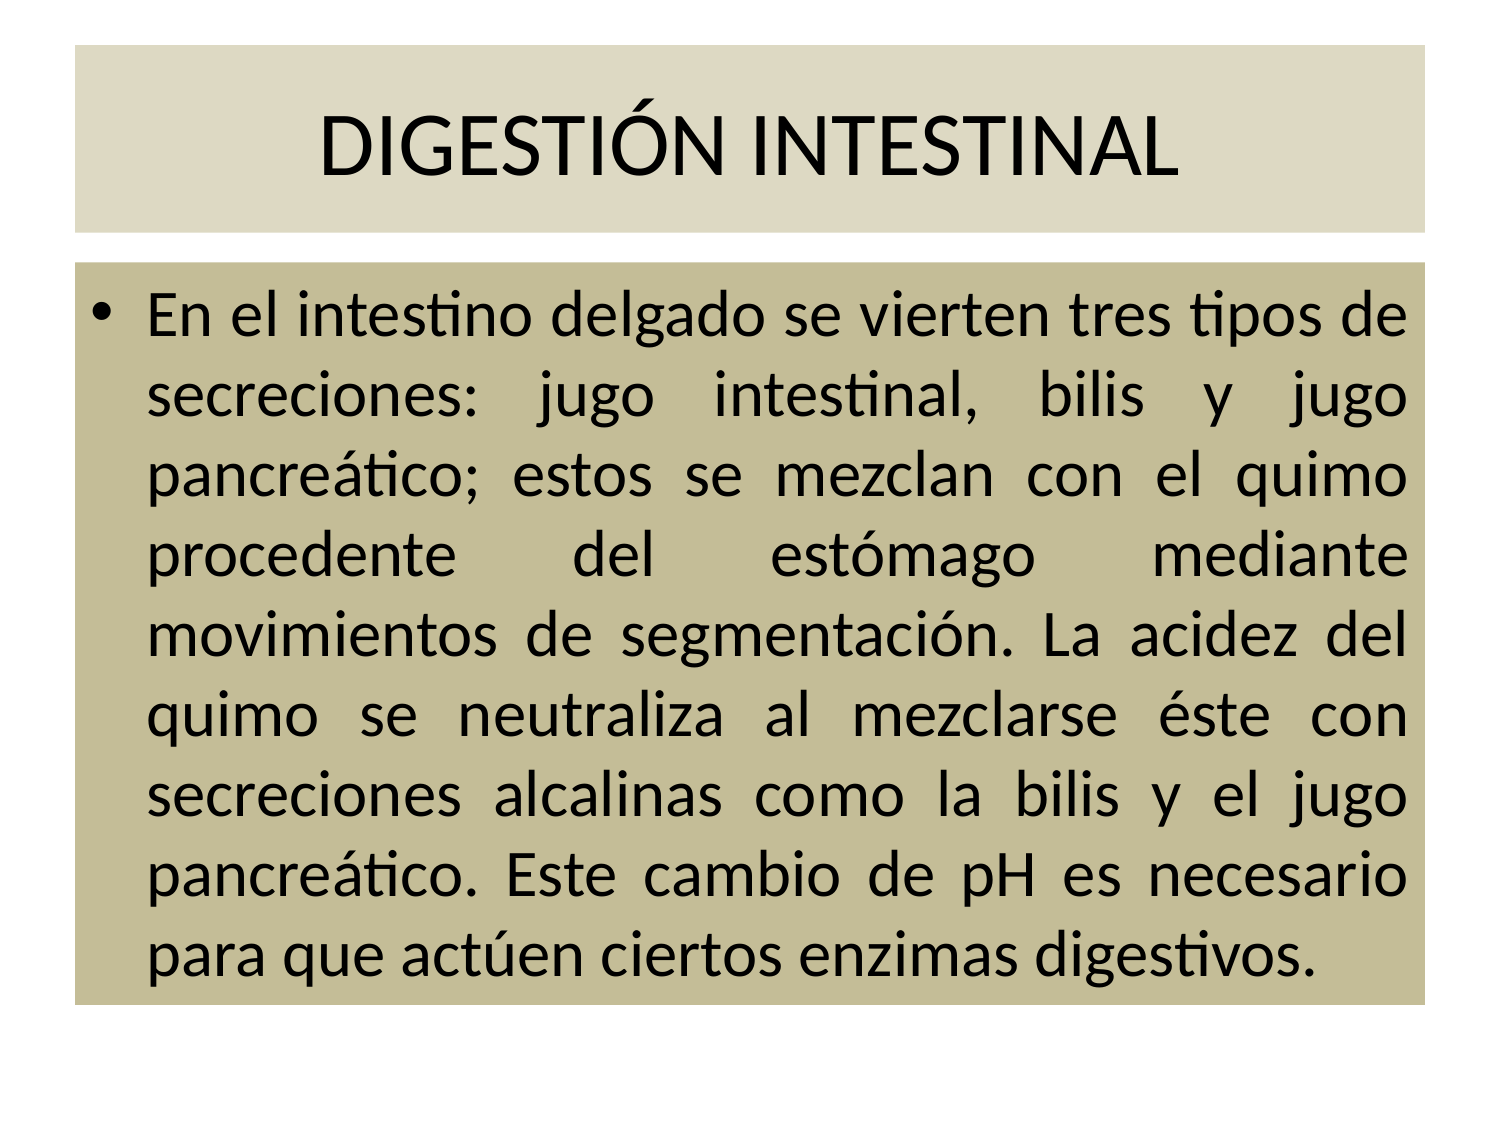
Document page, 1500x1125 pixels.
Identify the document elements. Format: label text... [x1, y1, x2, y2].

list En el intestino delgado se vierten tres tipos de secreciones: jugo intestinal, bilis y jugo pancreático; estos se mezclan con el quimo procedente del estómago mediante movimientos de segmentación. La acidez del quimo se neutraliza al mezclarse éste con secreciones alcalinas como la bilis y el jugo pancreático. Este cambio de pH es necesario para que actúen ciertos enzimas digestivos. [75, 262, 1425, 1005]
title DIGESTIÓN INTESTINAL [75, 45, 1425, 233]
